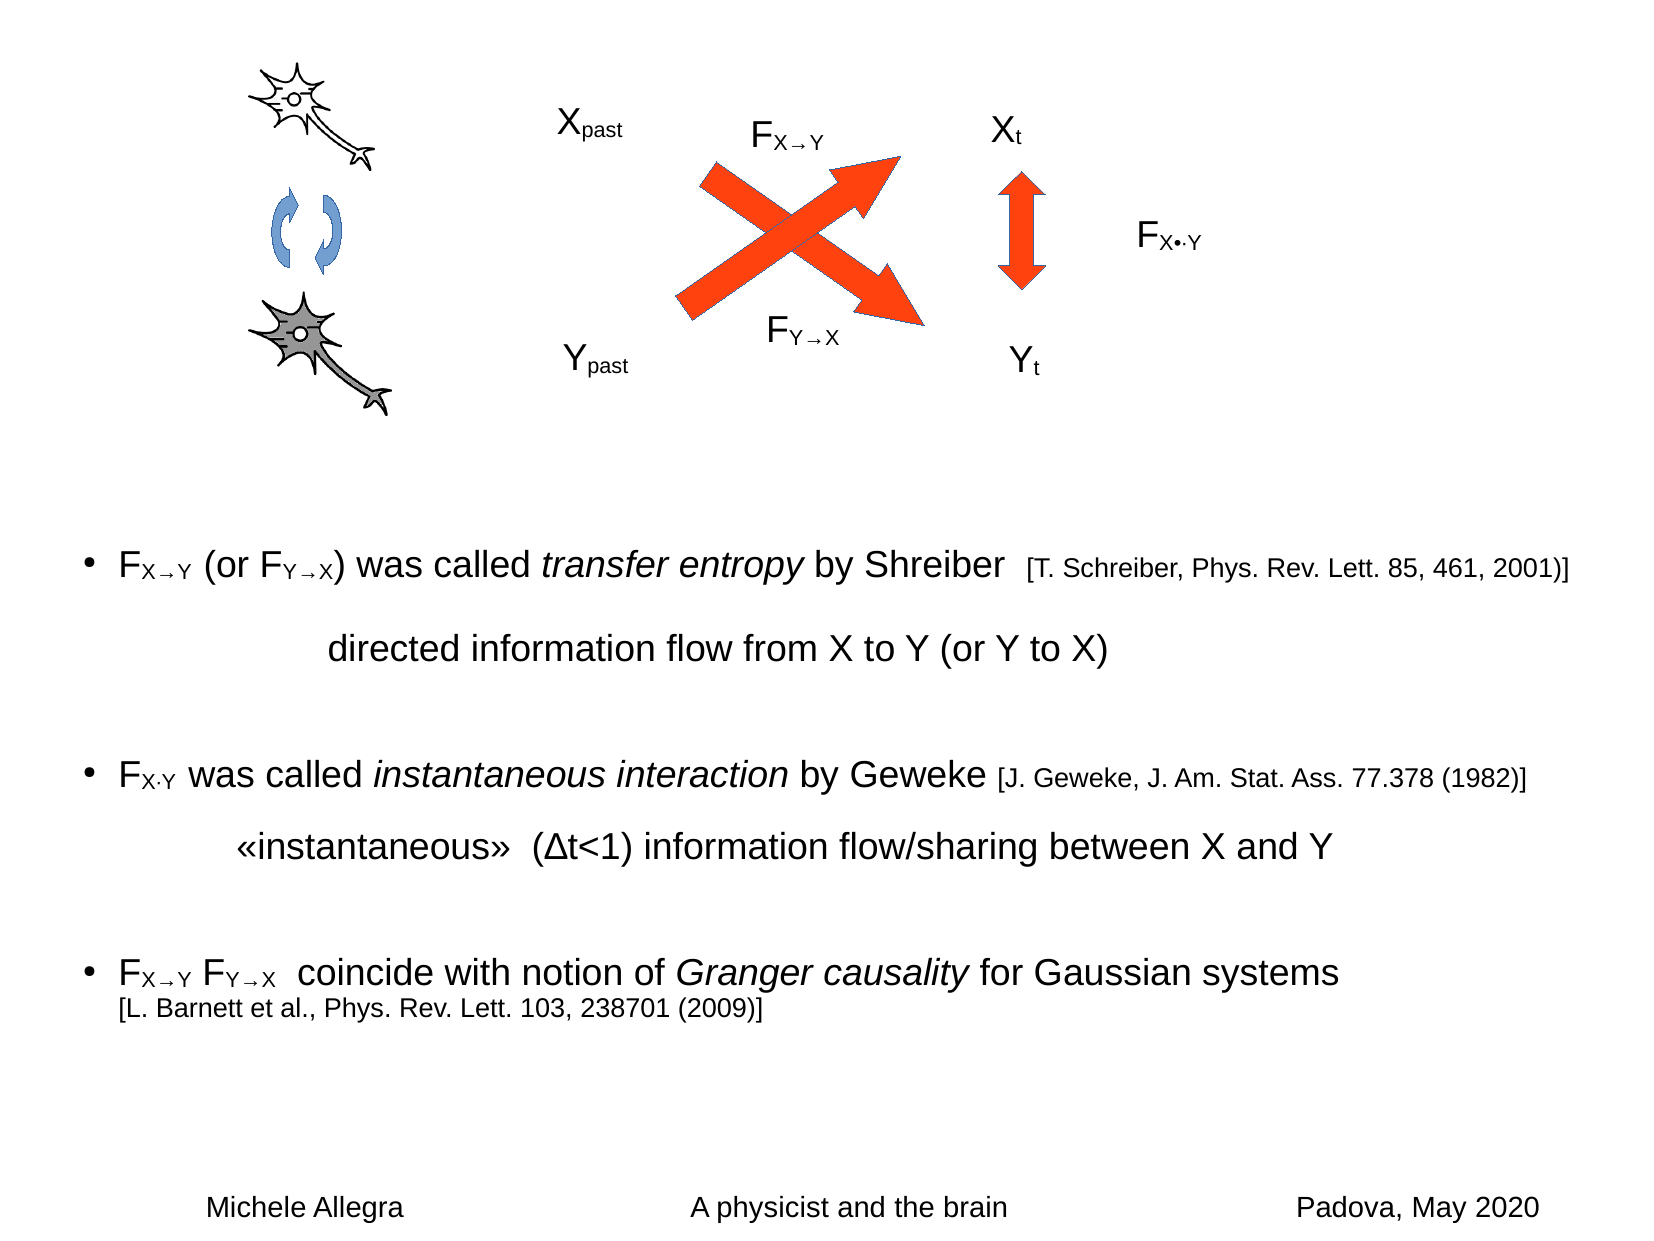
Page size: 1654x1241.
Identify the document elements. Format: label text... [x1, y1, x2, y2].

picture [248, 53, 375, 180]
text_box [998, 171, 1046, 290]
text_box [271, 187, 299, 268]
text_box FX→Y [714, 107, 854, 162]
title Michele Allegra A physicist and the brain Padova, May 2020 [130, 1169, 1619, 1241]
text_box FX→Y (or FY→X) was called transfer entropy by Shreiber [T. Schreiber, Phys. Rev. Lett. 85, 461, 2001)] directed information flow from X to Y (or Y to X) FX∙Y was called instantaneous interaction by Geweke [J. Geweke, J. Am. Stat. Ass. 77.378 (1982)] «instantaneous» (∆t<1) information flow/sharing between X and Y FX→Y FY→X coincide with notion of Granger causality for Gaussian systems [L. Barnett et al., Phys. Rev. Lett. 103, 238701 (2009)] [82, 455, 1595, 1184]
text_box [315, 195, 342, 275]
text_box Xt [955, 98, 1059, 160]
picture [248, 281, 392, 426]
text_box [675, 156, 925, 326]
text_box FY→X [730, 302, 870, 357]
text_box Ypast [527, 330, 665, 385]
text_box Xpast [521, 46, 649, 197]
text_box FX•∙Y [1100, 207, 1232, 263]
text_box Yt [973, 329, 1077, 390]
